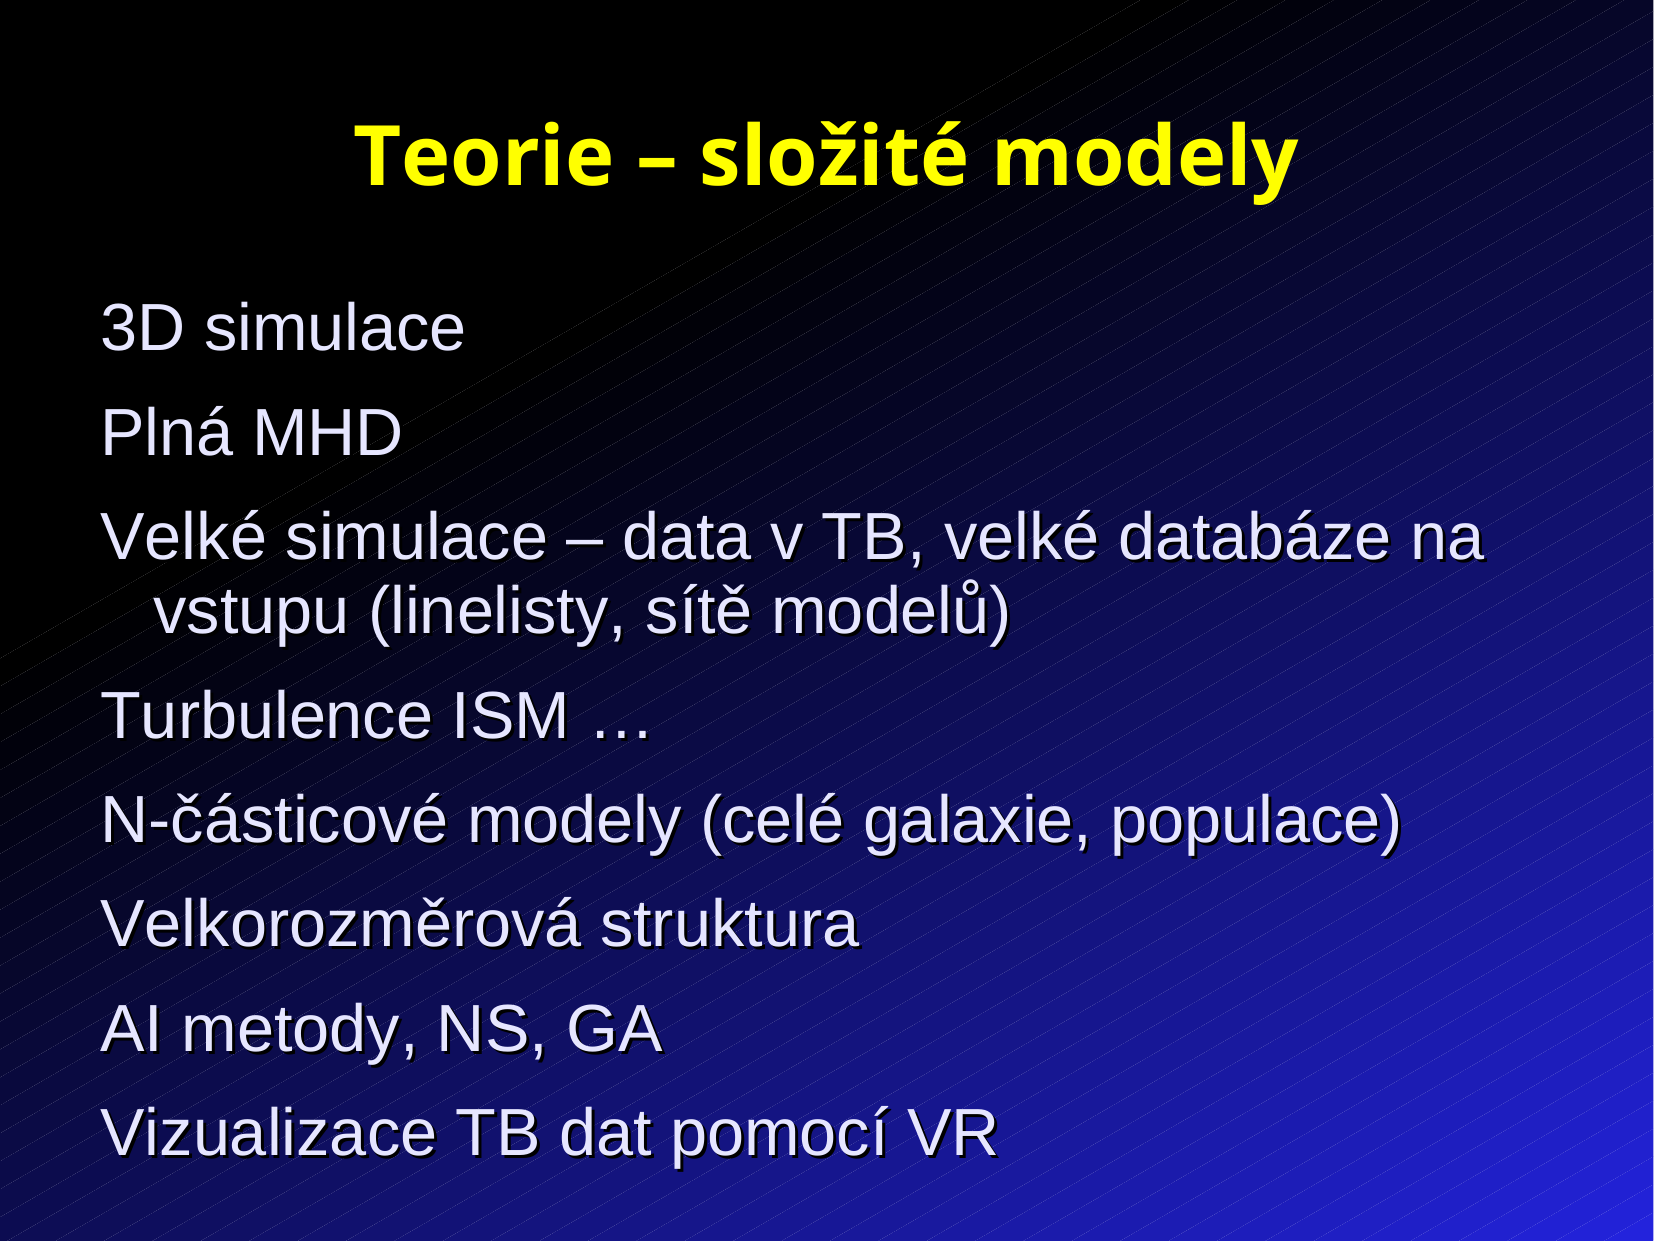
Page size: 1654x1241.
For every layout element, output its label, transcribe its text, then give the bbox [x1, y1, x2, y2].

list 3D simulace Plná MHD Velké simulace – data v TB, velké databáze na vstupu (linelisty, sítě modelů) Turbulence ISM … N-částicové modely (celé galaxie, populace) Velkorozměrová struktura AI metody, NS, GA Vizualizace TB dat pomocí VR [82, 290, 1571, 1170]
title Teorie – složité modely [82, 49, 1571, 257]
